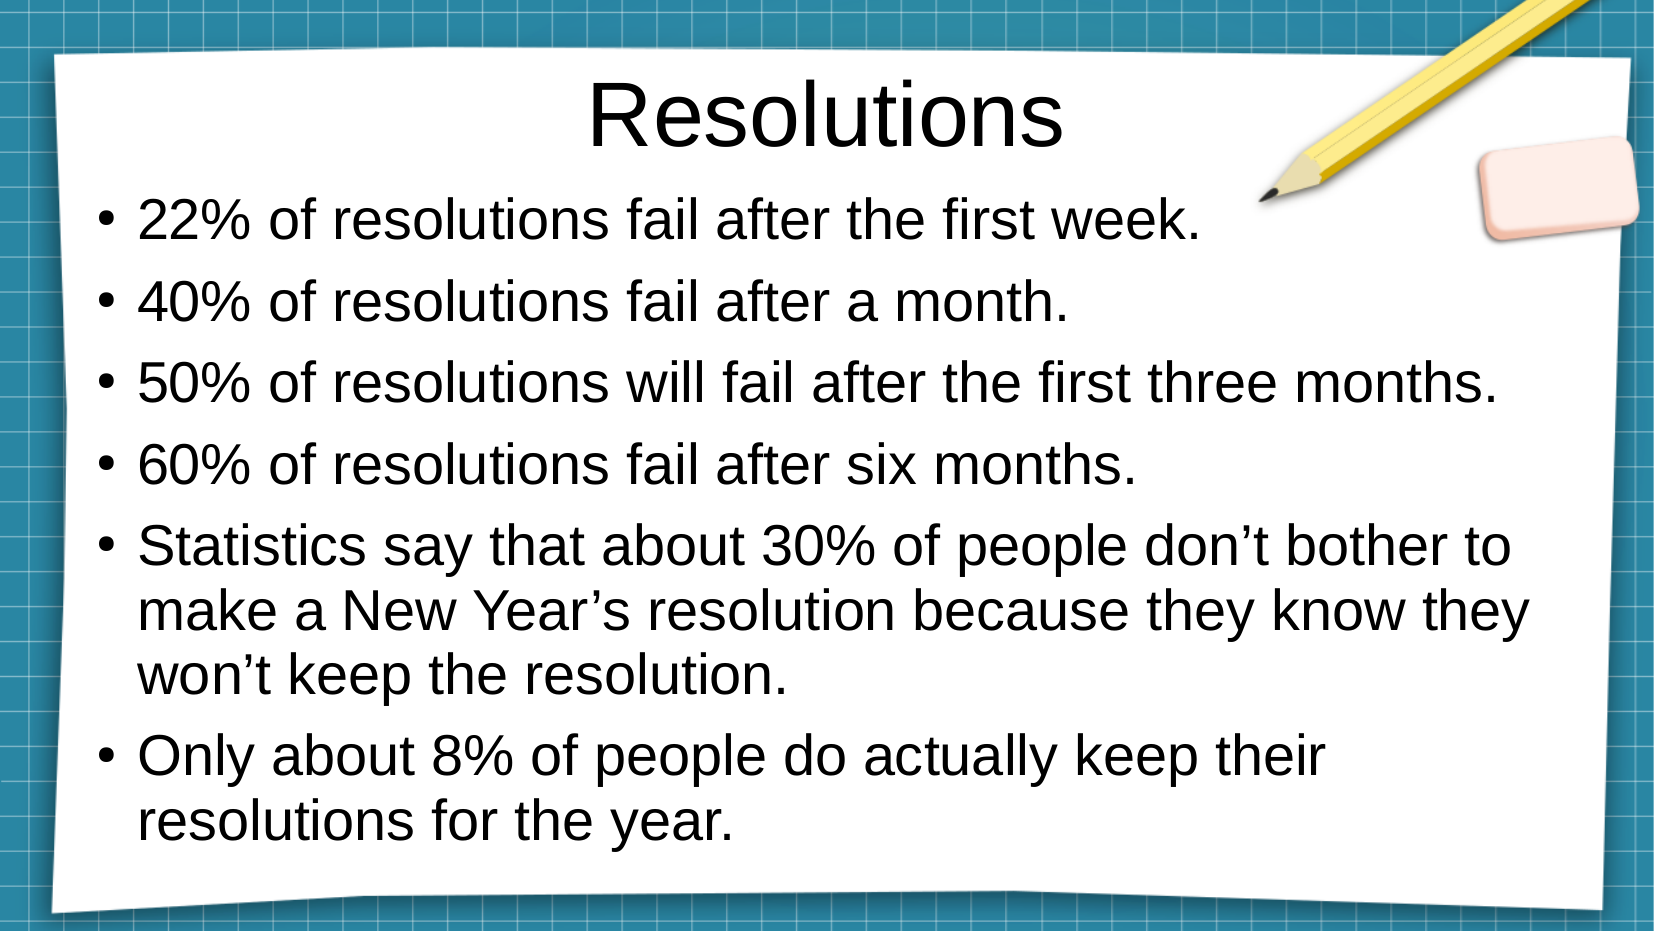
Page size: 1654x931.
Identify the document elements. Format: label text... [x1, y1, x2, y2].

list 22% of resolutions fail after the first week. 40% of resolutions fail after a month. 50% of resolutions will fail after the first three months. 60% of resolutions fail after six months. Statistics say that about 30% of people don’t bother to make a New Year’s resolution because they know they won’t keep the resolution. Only about 8% of people do actually keep their resolutions for the year. [82, 187, 1613, 863]
title Resolutions [82, 37, 1571, 187]
picture [0, 0, 1654, 931]
